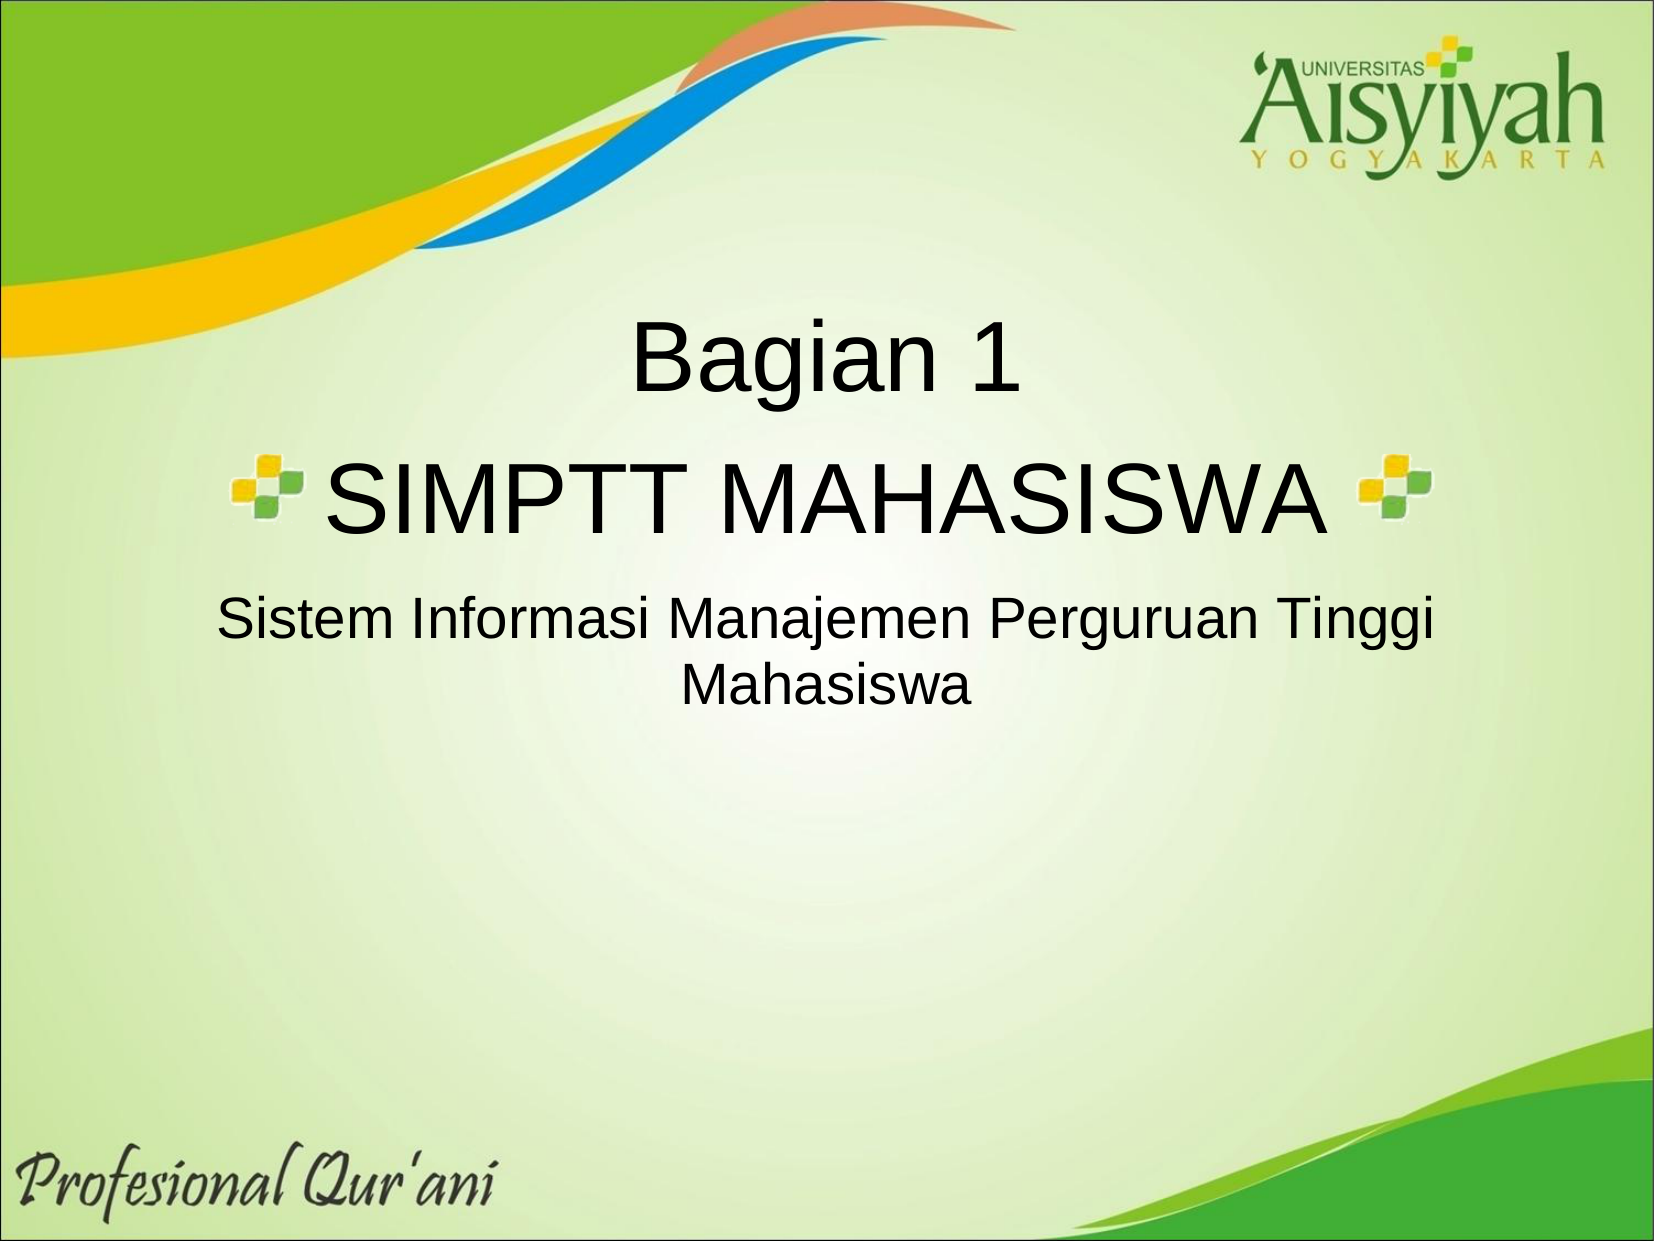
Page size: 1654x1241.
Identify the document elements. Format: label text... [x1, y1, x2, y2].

text_box Bagian 1 SIMPTT MAHASISWA Sistem Informasi Manajemen Perguruan Tinggi Mahasiswa [82, 295, 1571, 1015]
picture [0, 0, 1654, 1241]
